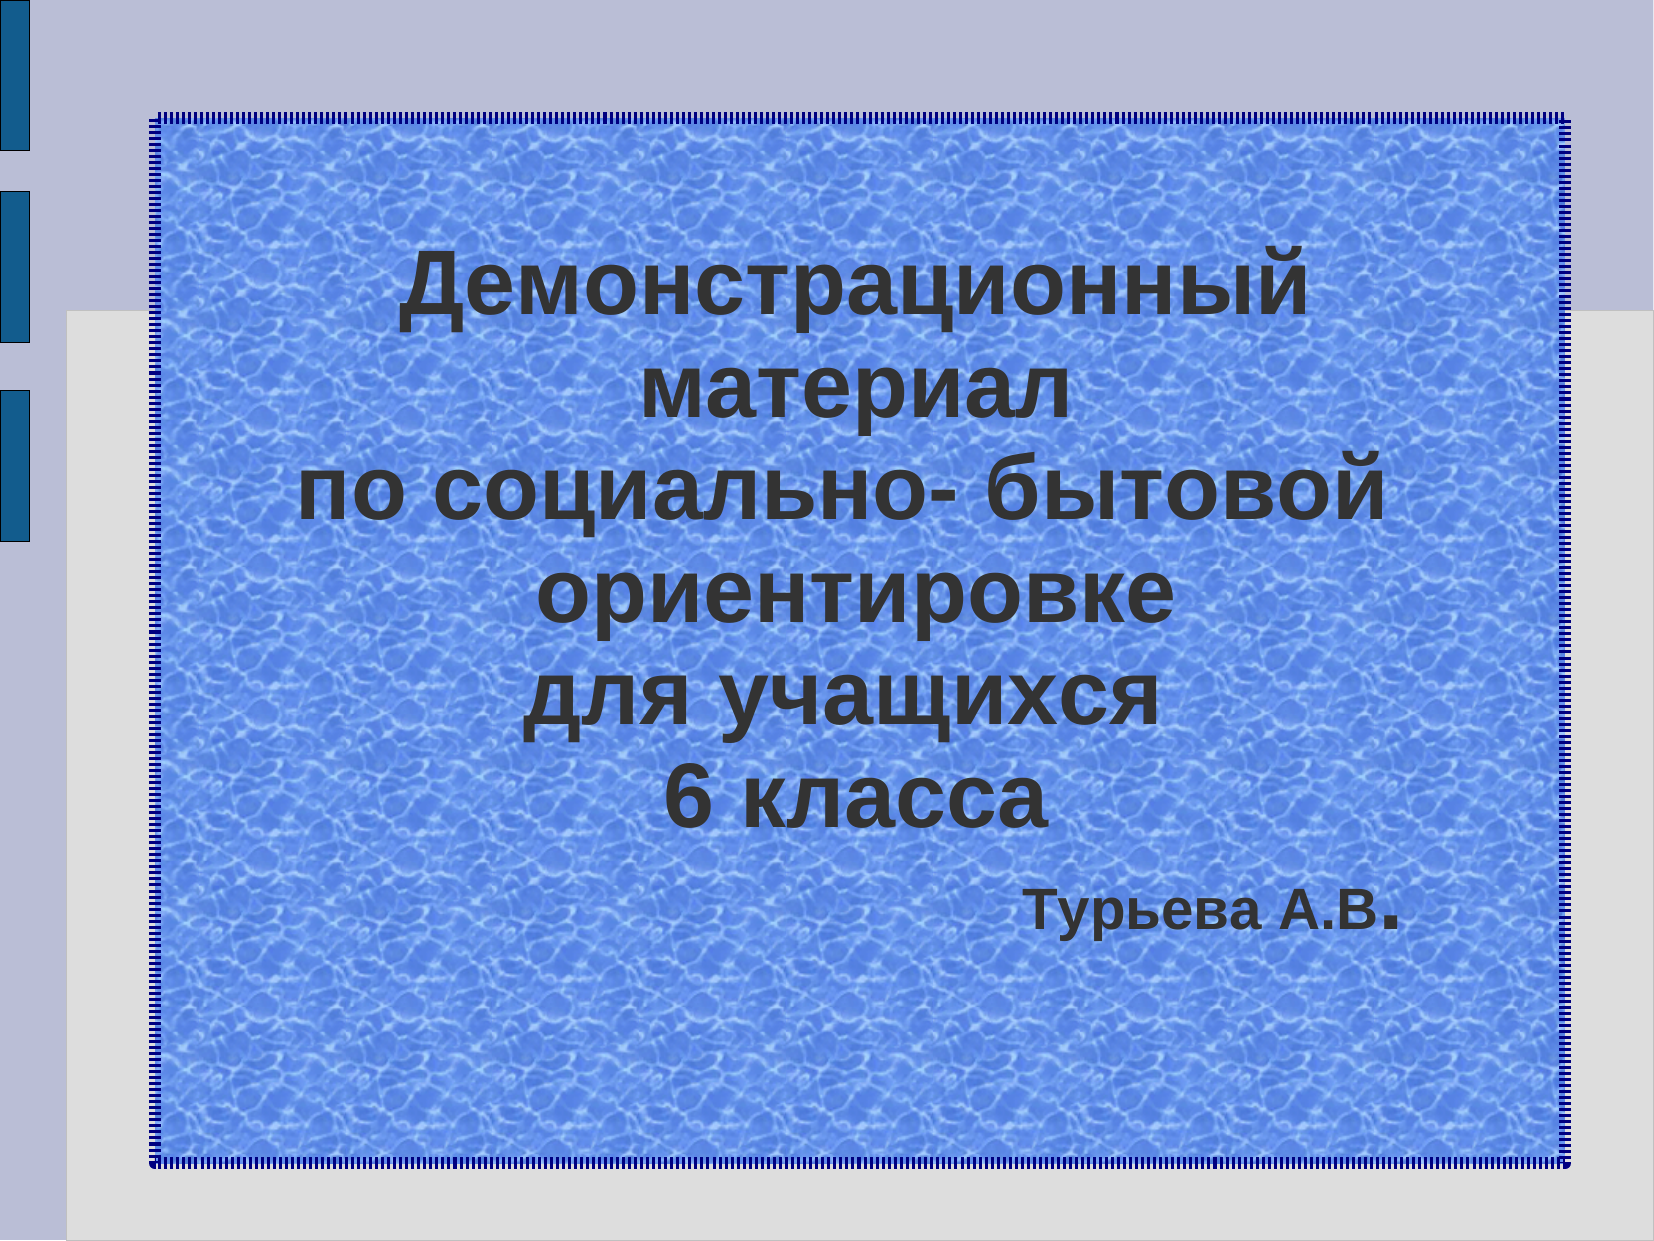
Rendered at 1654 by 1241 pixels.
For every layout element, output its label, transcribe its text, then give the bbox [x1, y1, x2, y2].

text_box [155, 118, 1565, 1164]
title Демонстрационный материал по социально- бытовой ориентировке для учащихся 6 класса Турьева А.В. [177, 147, 1536, 1034]
